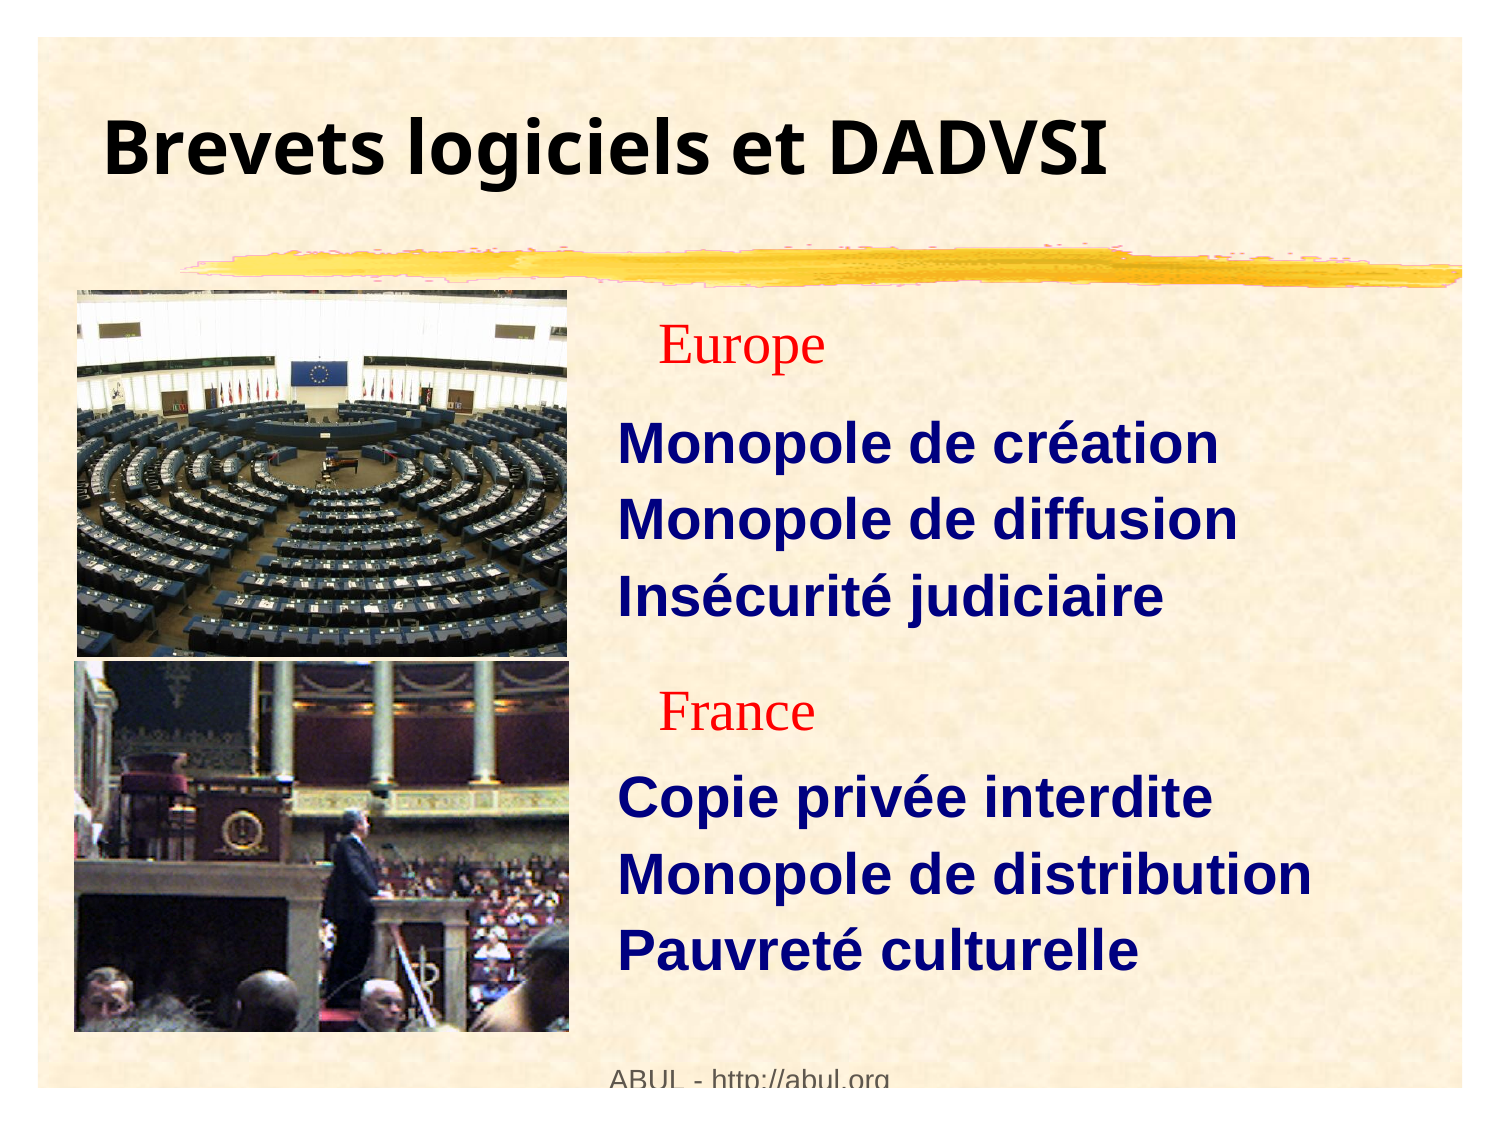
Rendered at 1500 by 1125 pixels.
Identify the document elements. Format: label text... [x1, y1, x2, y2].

picture [732, 1076, 737, 1088]
picture [37, 37, 1463, 1088]
picture [716, 1076, 723, 1088]
picture [633, 1081, 643, 1088]
list Copie privée interdite Monopole de distribution Pauvreté culturelle [585, 757, 1500, 1065]
text_box Europe [658, 311, 1127, 383]
picture [878, 1076, 886, 1088]
title Brevets logiciels et DADVSI [101, 39, 1425, 253]
picture [612, 1084, 624, 1088]
picture [788, 1082, 795, 1088]
text_box France [658, 678, 1127, 749]
picture [806, 1076, 813, 1088]
picture [748, 1076, 755, 1088]
list Monopole de création Monopole de diffusion Insécurité judiciaire [585, 403, 1449, 672]
picture [852, 1076, 860, 1088]
picture [614, 1073, 621, 1082]
picture [633, 1072, 642, 1078]
